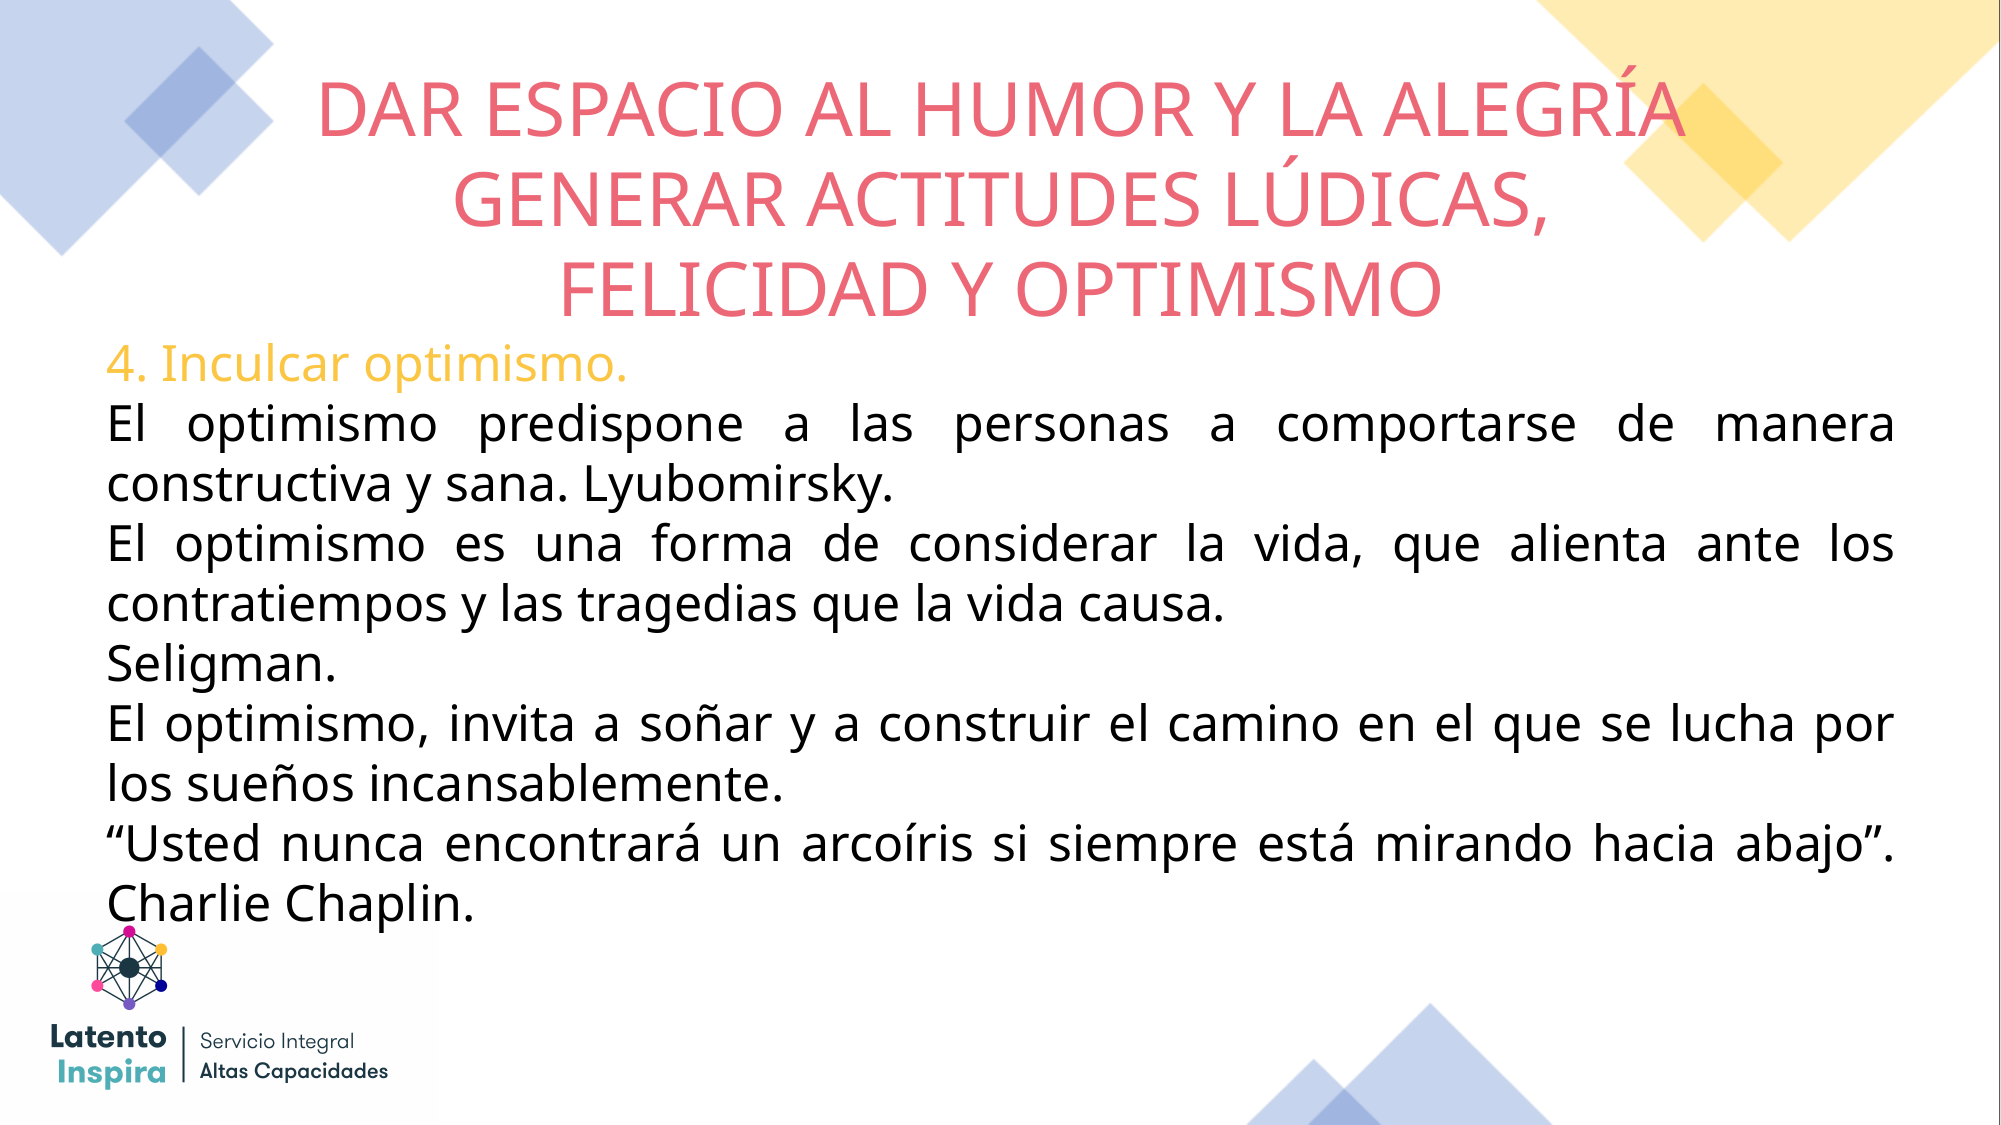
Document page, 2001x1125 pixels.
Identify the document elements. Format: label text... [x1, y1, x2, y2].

text_box DAR ESPACIO AL HUMOR Y LA ALEGRÍA GENERAR ACTITUDES LÚDICAS, FELICIDAD Y OPTIMISMO 4. Inculcar optimismo. El optimismo predispone a las personas a comportarse de manera constructiva y sana. Lyubomirsky. El optimismo es una forma de considerar la vida, que alienta ante los contratiempos y las tragedias que la vida causa. Seligman. El optimismo, invita a soñar y a construir el camino en el que se lucha por los sueños incansablemente. “Usted nunca encontrará un arcoíris si siempre está mirando hacia abajo”. Charlie Chaplin. [91, 53, 1912, 939]
picture [0, 0, 2001, 1125]
